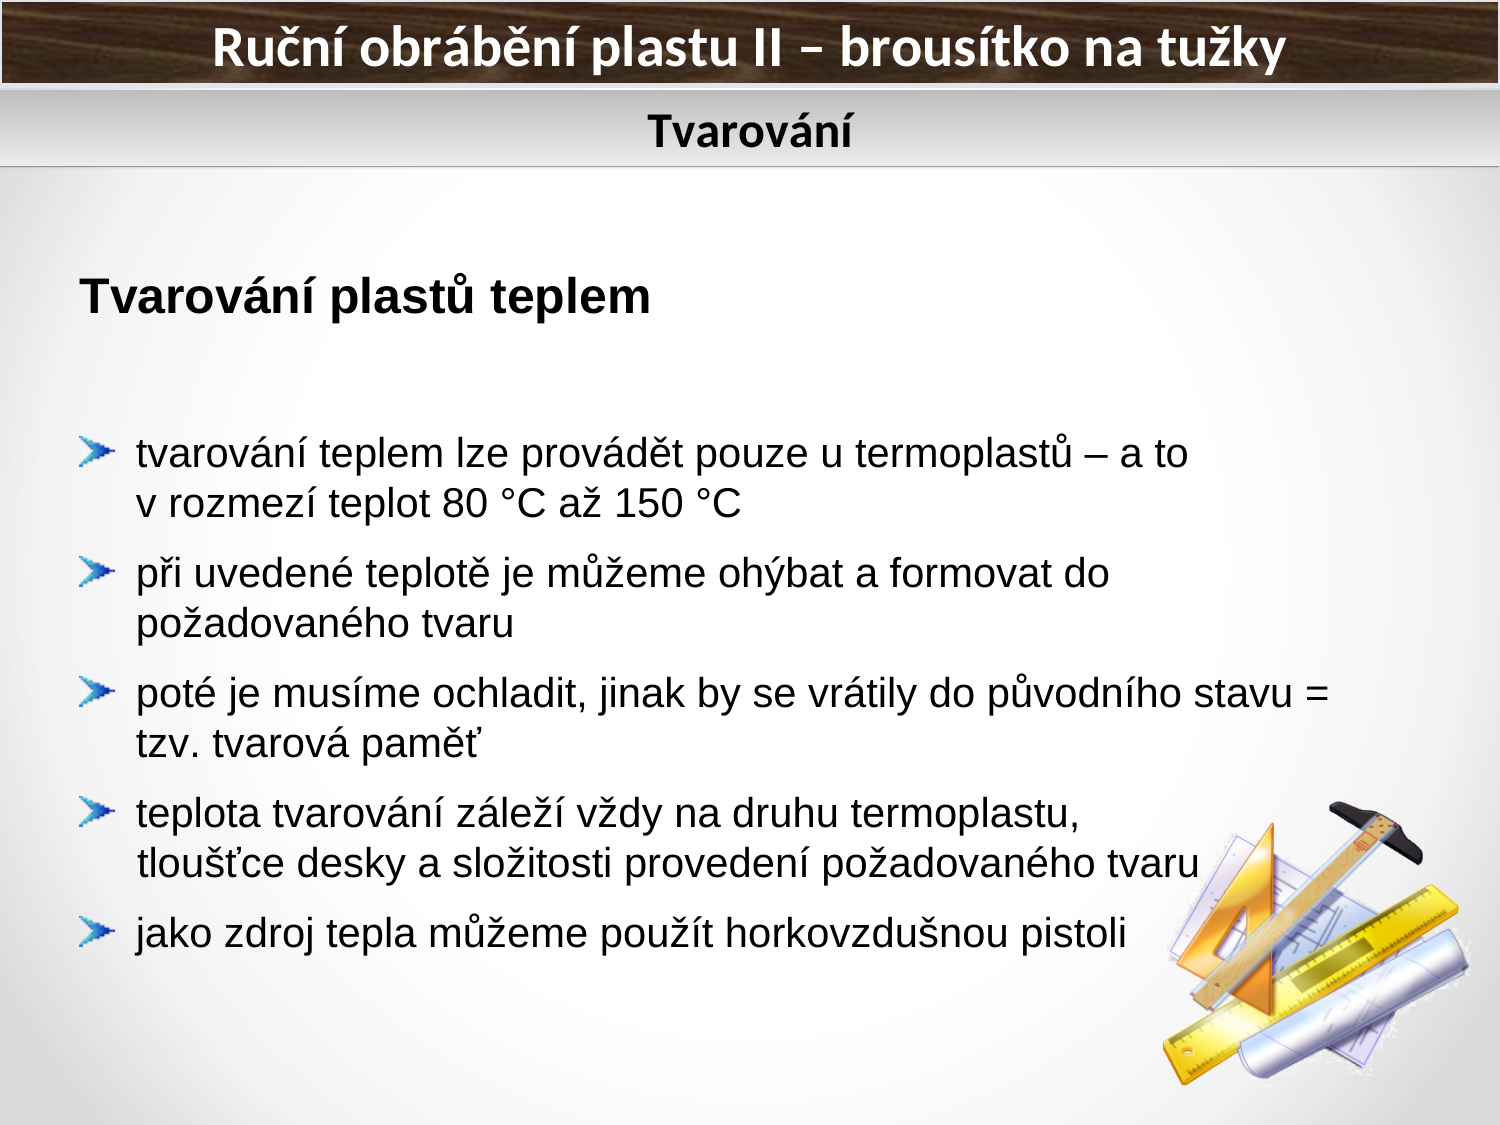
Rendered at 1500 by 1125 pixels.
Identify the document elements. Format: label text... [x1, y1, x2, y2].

text_box Ruční obrábění plastu II – brousítko na tužky [0, 0, 1500, 86]
text_box tvarování teplem lze provádět pouze u termoplastů – a to v rozmezí teplot 80 °C až 150 °C při uvedené teplotě je můžeme ohýbat a formovat do požadovaného tvaru poté je musíme ochladit, jinak by se vrátily do původního stavu = tzv. tvarová paměť teplota tvarování záleží vždy na druhu termoplastu, tloušťce desky a složitosti provedení požadovaného tvaru jako zdroj tepla můžeme použít horkovzdušnou pistoli [64, 418, 1388, 964]
picture [0, 86, 1500, 90]
picture [0, 166, 1500, 1125]
text_box Tvarování [0, 90, 1500, 166]
text_box Tvarování plastů teplem [64, 255, 1436, 331]
